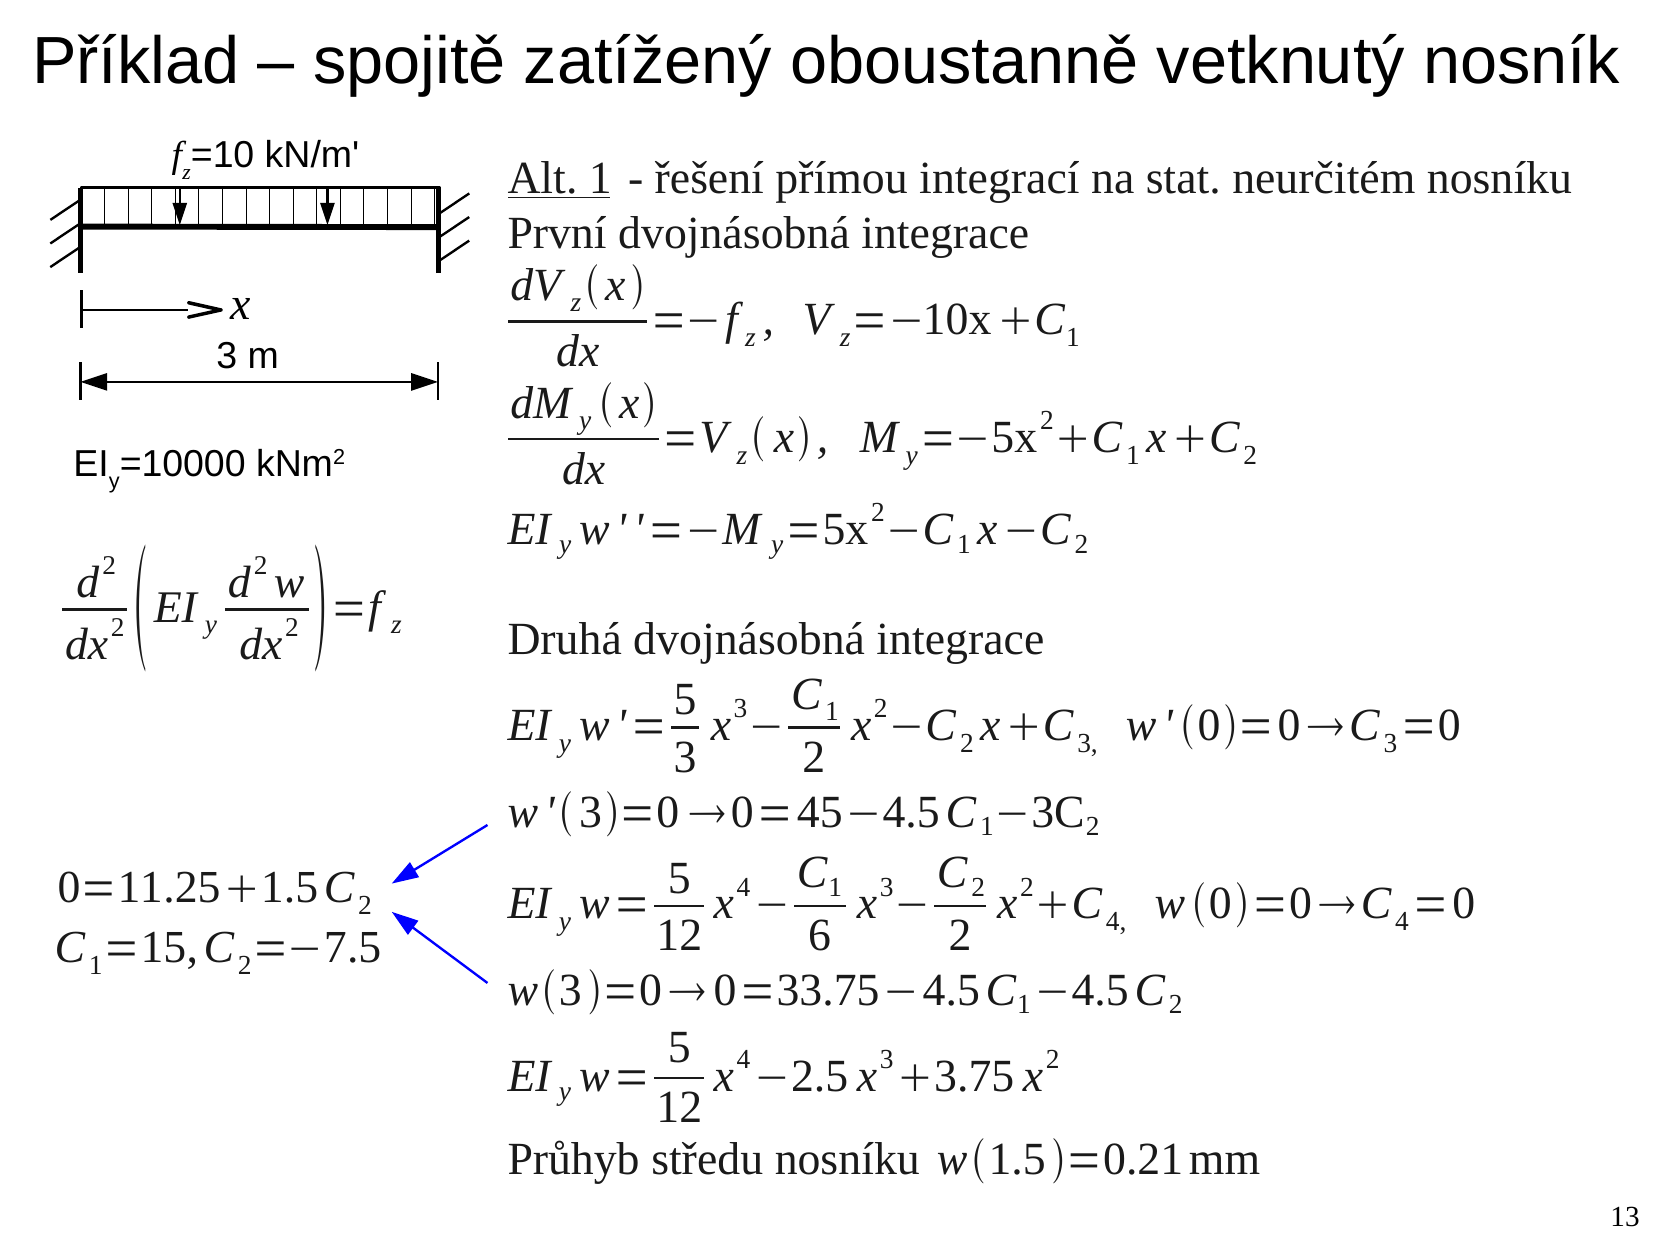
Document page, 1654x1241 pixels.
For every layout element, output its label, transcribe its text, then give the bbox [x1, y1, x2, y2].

text_box fz=10 kN/m' [156, 126, 376, 196]
chart [487, 614, 1485, 1187]
text_box EIy=10000 kNm2 [58, 435, 397, 505]
text_box 3 m [201, 326, 294, 388]
text_box x [215, 271, 271, 326]
chart [37, 862, 392, 980]
chart [487, 153, 1582, 560]
chart [42, 543, 413, 676]
text_box [81, 187, 440, 227]
title Příklad – spojitě zatížený oboustanně vetknutý nosník [0, 8, 1654, 113]
